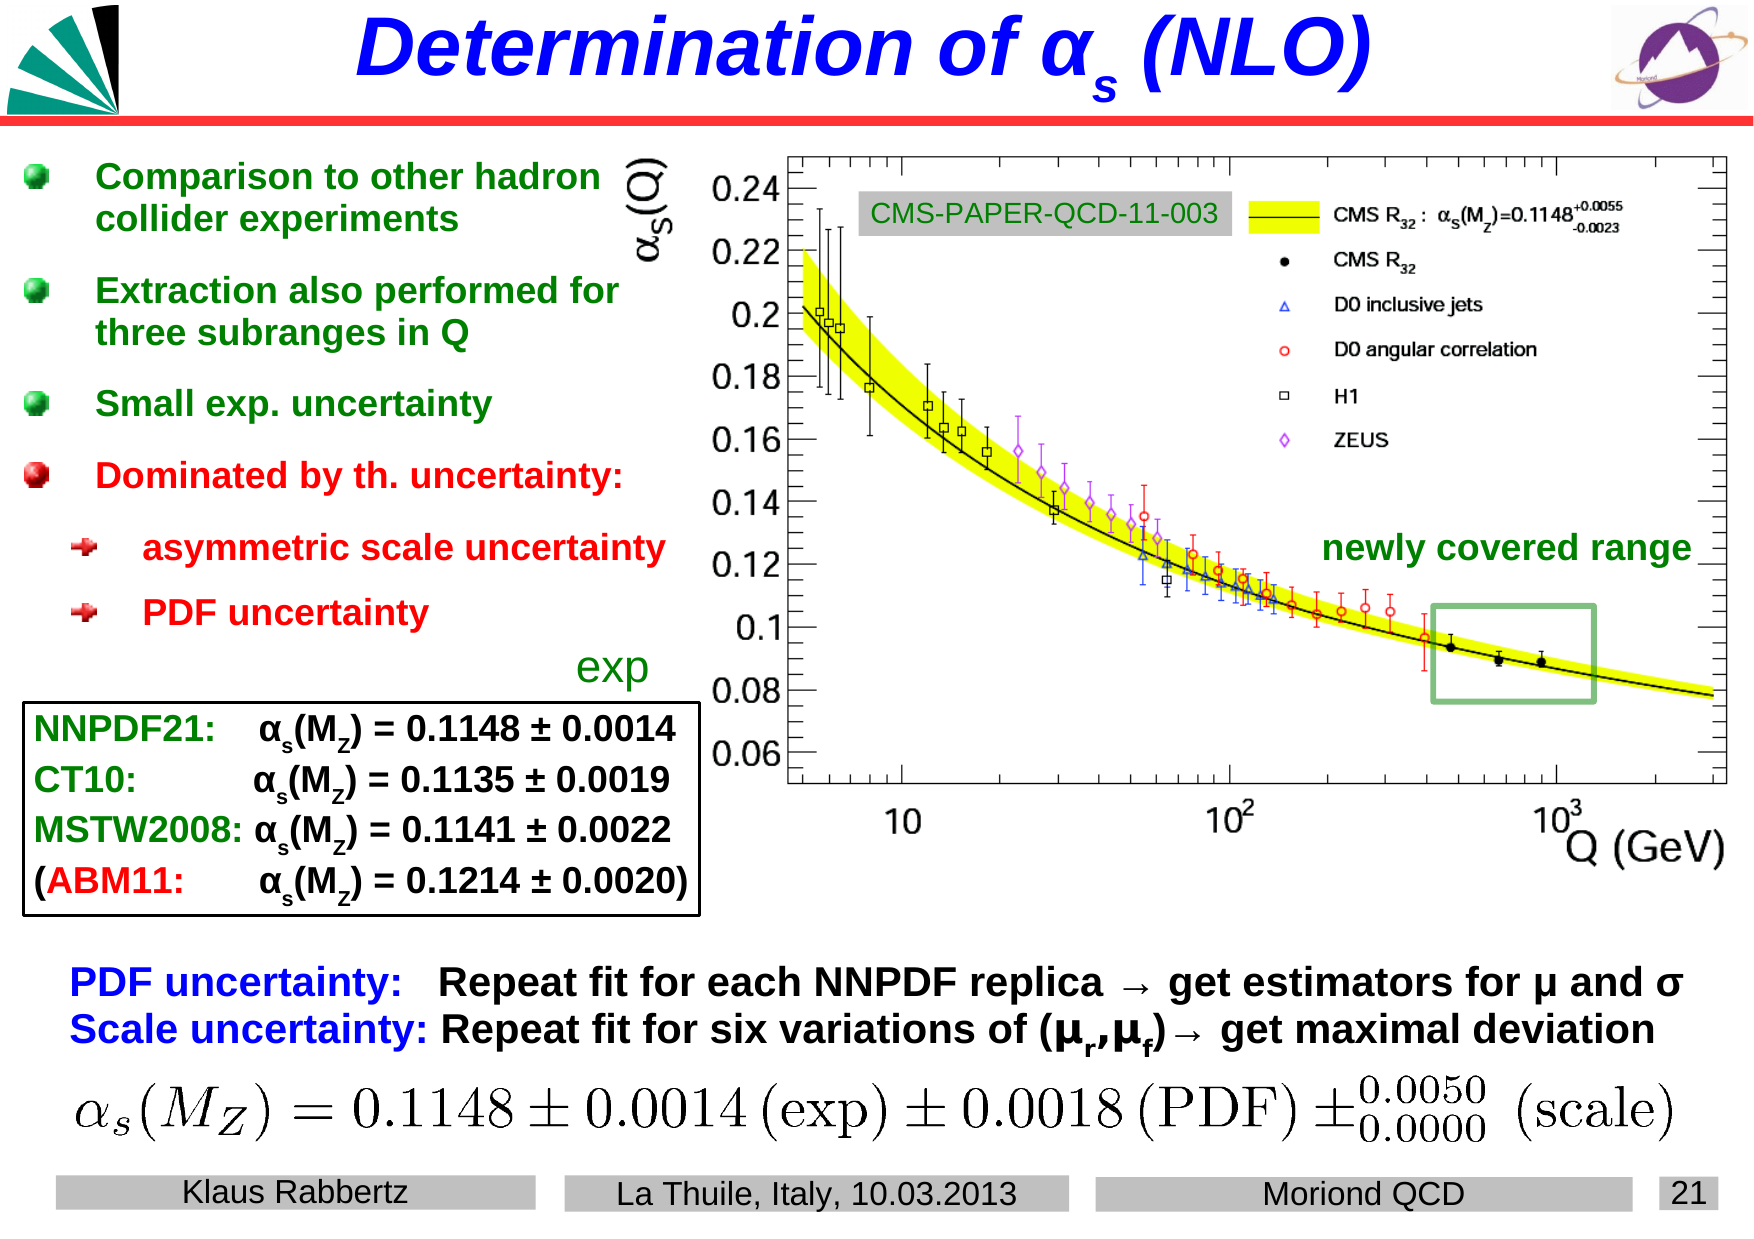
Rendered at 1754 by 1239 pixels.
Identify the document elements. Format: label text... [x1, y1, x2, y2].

picture [621, 149, 1731, 880]
text_box PDF uncertainty: Repeat fit for each NNPDF replica → get estimators for μ and σ Scale uncertainty: Repeat fit for six variations of (μr,μf)→ get maximal deviation [57, 952, 1696, 1069]
text_box exp [563, 634, 662, 698]
text_box NNPDF21: αs(MZ) = 0.1148 ± 0.0014 CT10: αs(MZ) = 0.1135 ± 0.0019 MSTW2008: αs(MZ) = 0.1141 ± 0.0022 (ABM11: αs(MZ) = 0.1214 ± 0.0020) [23, 702, 699, 916]
text_box [1430, 602, 1597, 705]
picture [69, 1070, 1685, 1146]
text_box newly covered range [1309, 520, 1705, 575]
text_box CMS-PAPER-QCD-11-003 [858, 191, 1233, 236]
picture [1611, 5, 1748, 110]
list Comparison to other hadron collider experiments Extraction also performed for three subranges in Q Small exp. uncertainty Dominated by th. uncertainty: asymmetric scale uncertainty PDF uncertainty [12, 155, 705, 634]
title Determination of αs (NLO) [123, 0, 1606, 114]
picture [7, 5, 119, 116]
